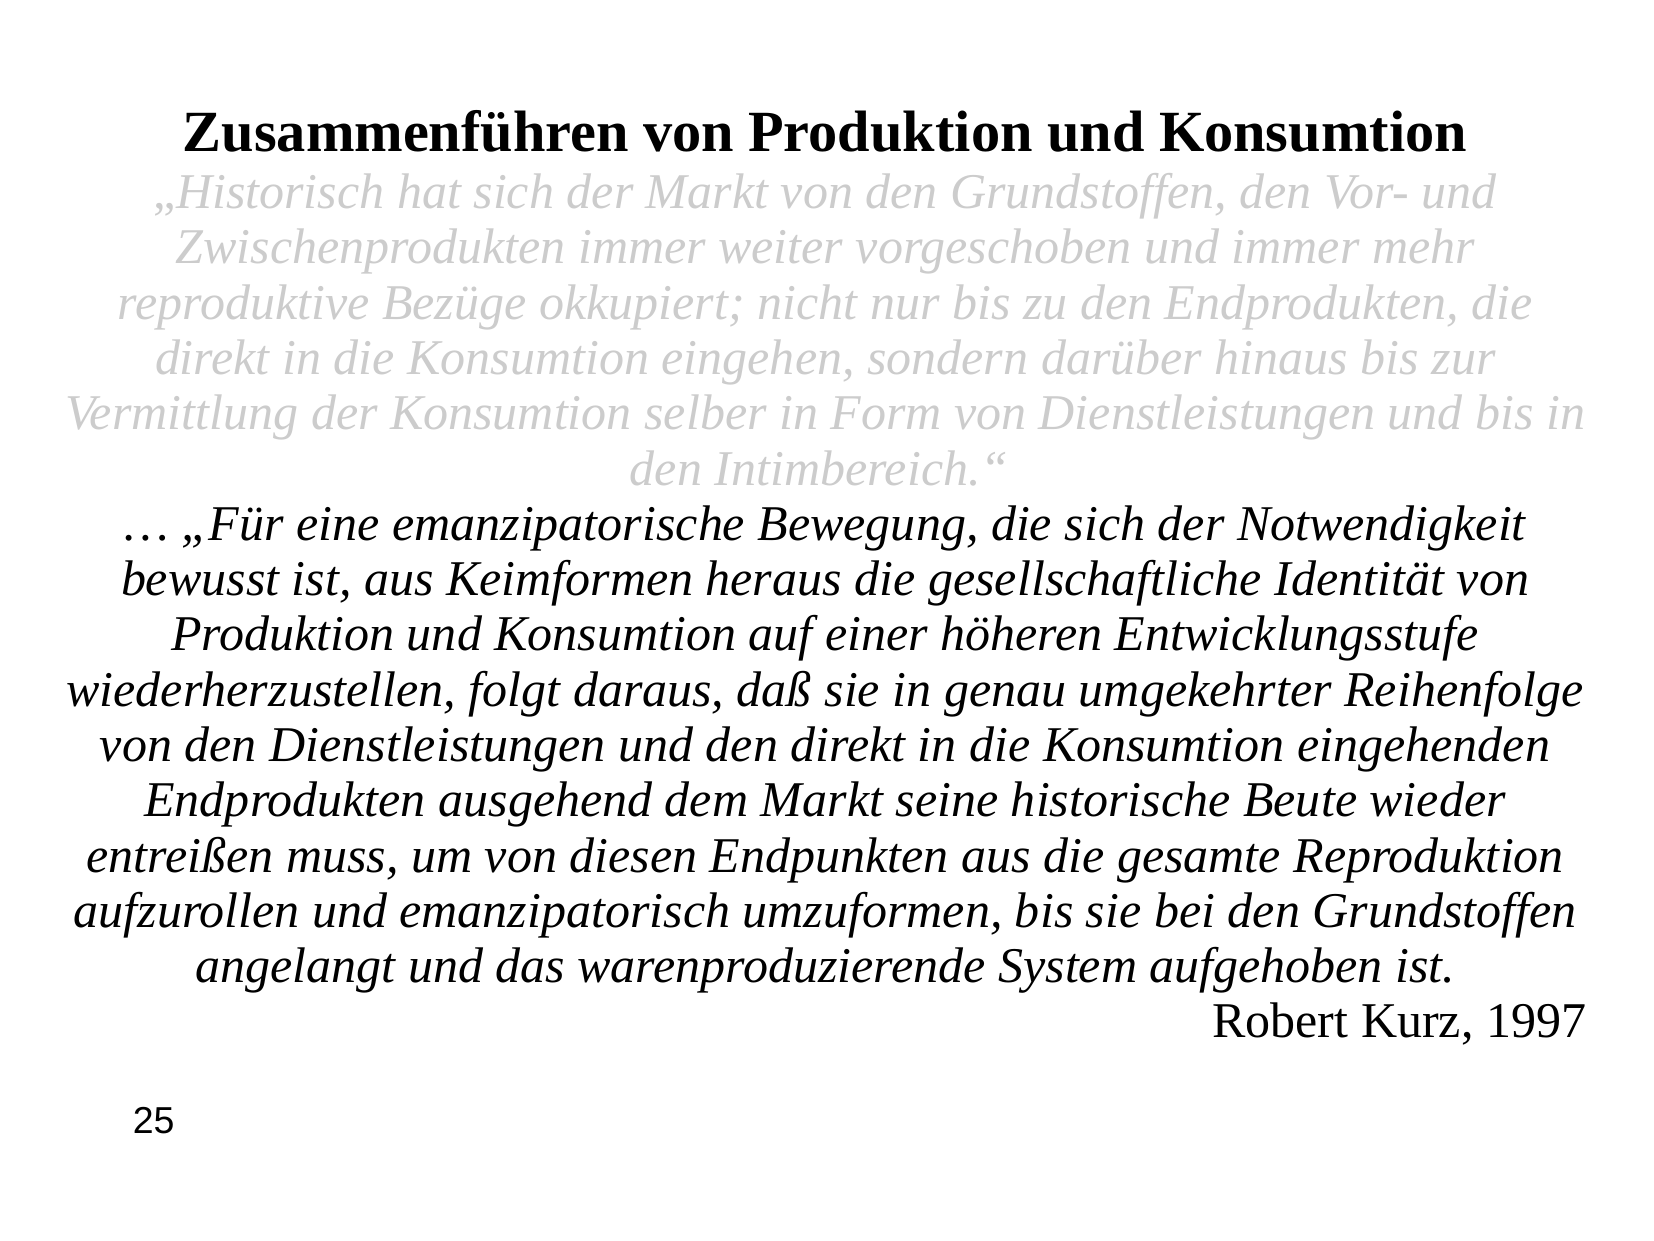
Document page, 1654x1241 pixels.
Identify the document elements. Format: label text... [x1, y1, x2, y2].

text_box <Nummer> [118, 1092, 336, 1150]
text_box Zusammenführen von Produktion und Konsumtion „Historisch hat sich der Markt von den Grundstoffen, den Vor- und Zwischenprodukten immer weiter vorgeschoben und immer mehr reproduktive Bezüge okkupiert; nicht nur bis zu den Endprodukten, die direkt in die Konsumtion eingehen, sondern darüber hinaus bis zur Vermittlung der Konsumtion selber in Form von Dienstleistungen und bis in den Intimbereich.“ … „Für eine emanzipatorische Bewegung, die sich der Notwendigkeit bewusst ist, aus Keimformen heraus die gesellschaftliche Identität von Produktion und Konsumtion auf einer höheren Entwicklungsstufe wiederherzustellen, folgt daraus, daß sie in genau umgekehrter Reihenfolge von den Dienstleistungen und den direkt in die Konsumtion eingehenden Endprodukten ausgehend dem Markt seine historische Beute wieder entreißen muss, um von diesen Endpunkten aus die gesamte Reproduktion aufzurollen und emanzipatorisch umzuformen, bis sie bei den Grundstoffen angelangt und das warenproduzierende System aufgehoben ist. Robert Kurz, 1997 [50, 92, 1604, 1057]
